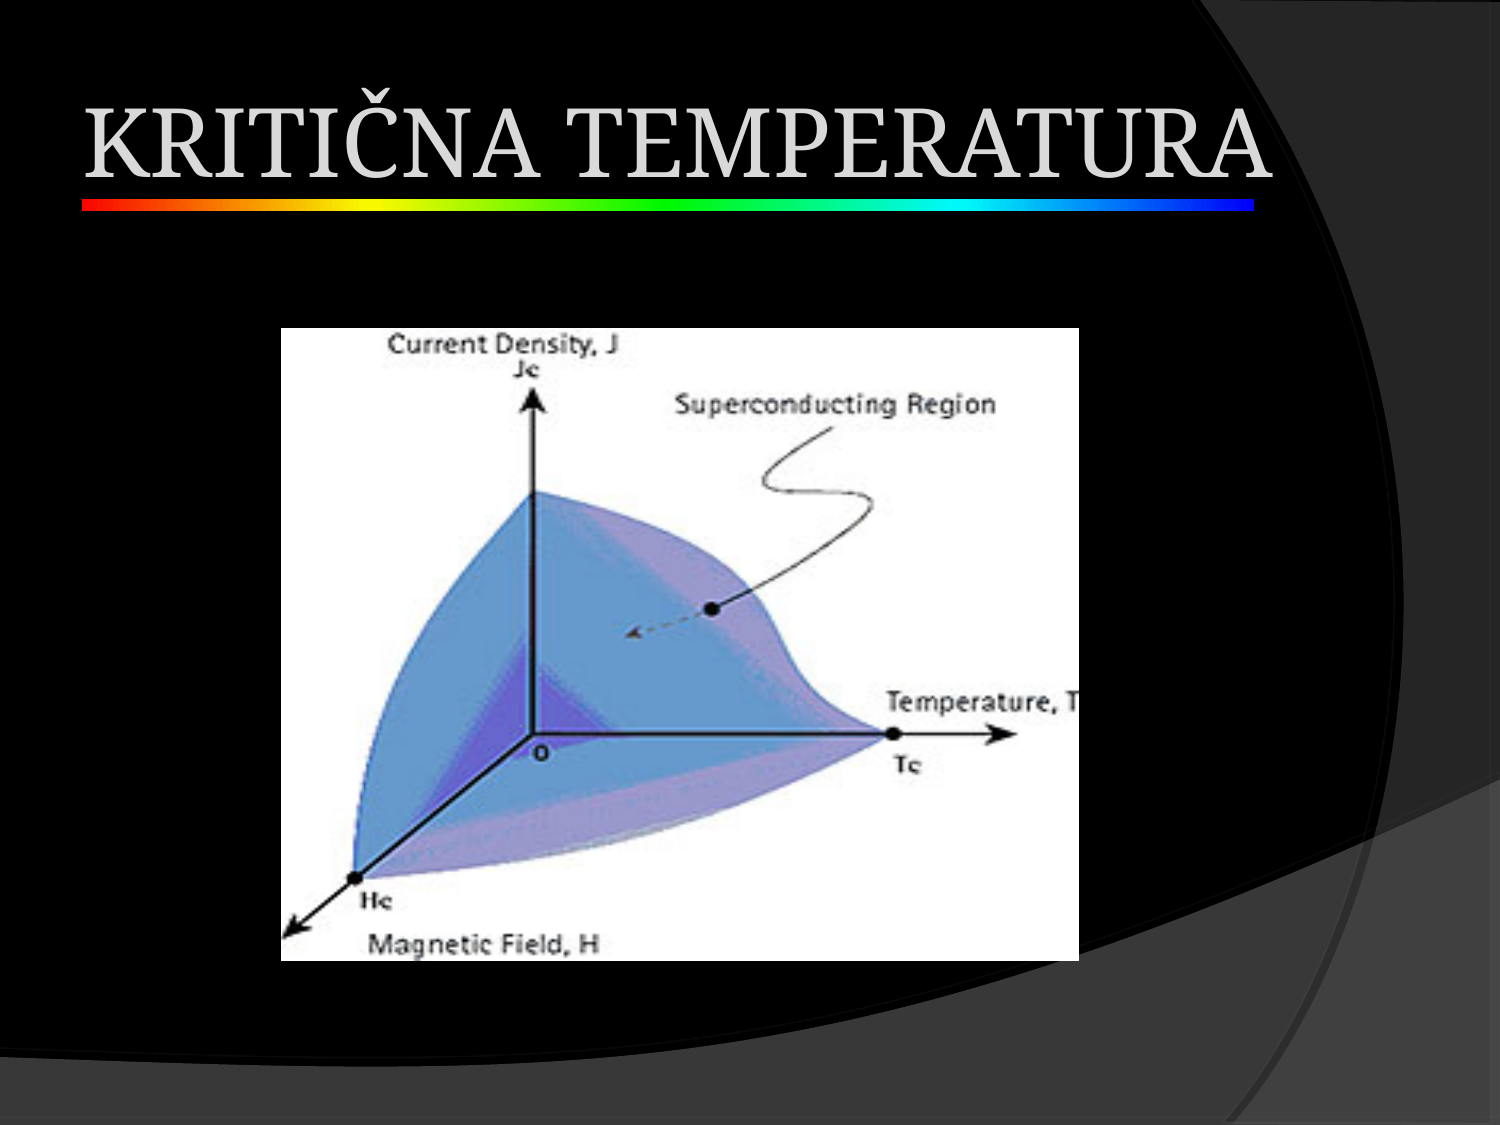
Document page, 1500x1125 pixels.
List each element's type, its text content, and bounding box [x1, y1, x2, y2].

picture [281, 328, 1079, 961]
picture [1064, 199, 1254, 211]
picture [82, 199, 1018, 211]
title KRITIČNA TEMPERATURA [75, 45, 1300, 233]
